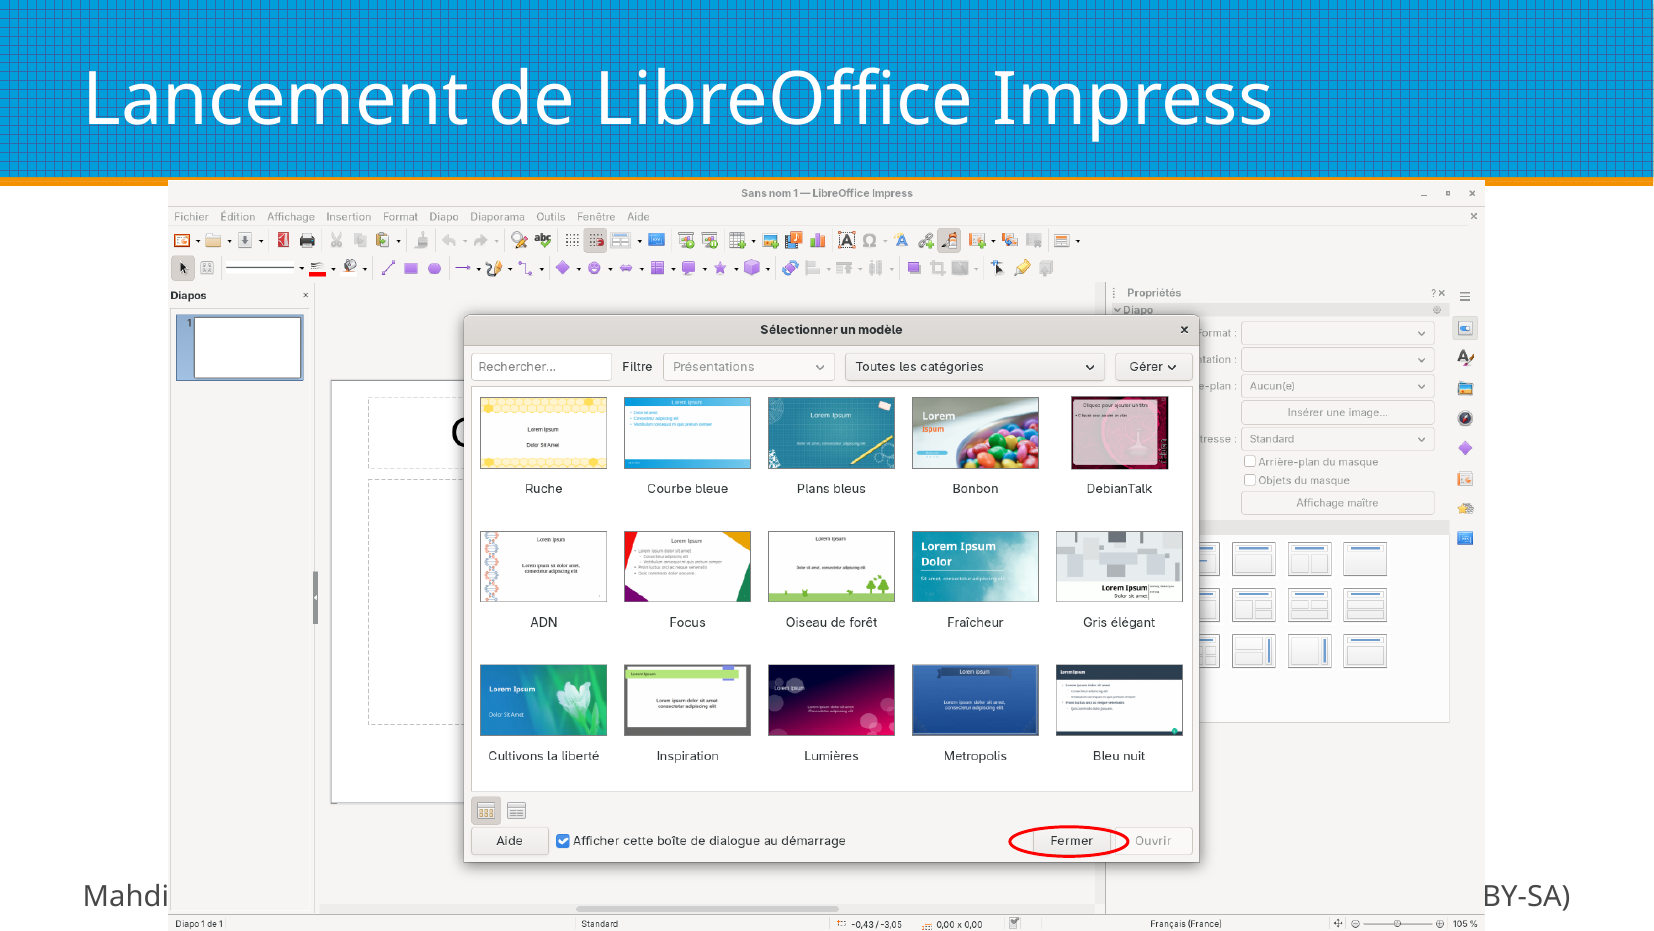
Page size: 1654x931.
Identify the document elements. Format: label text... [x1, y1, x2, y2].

title Lancement de LibreOffice Impress [82, 14, 1571, 178]
picture [168, 180, 1485, 931]
